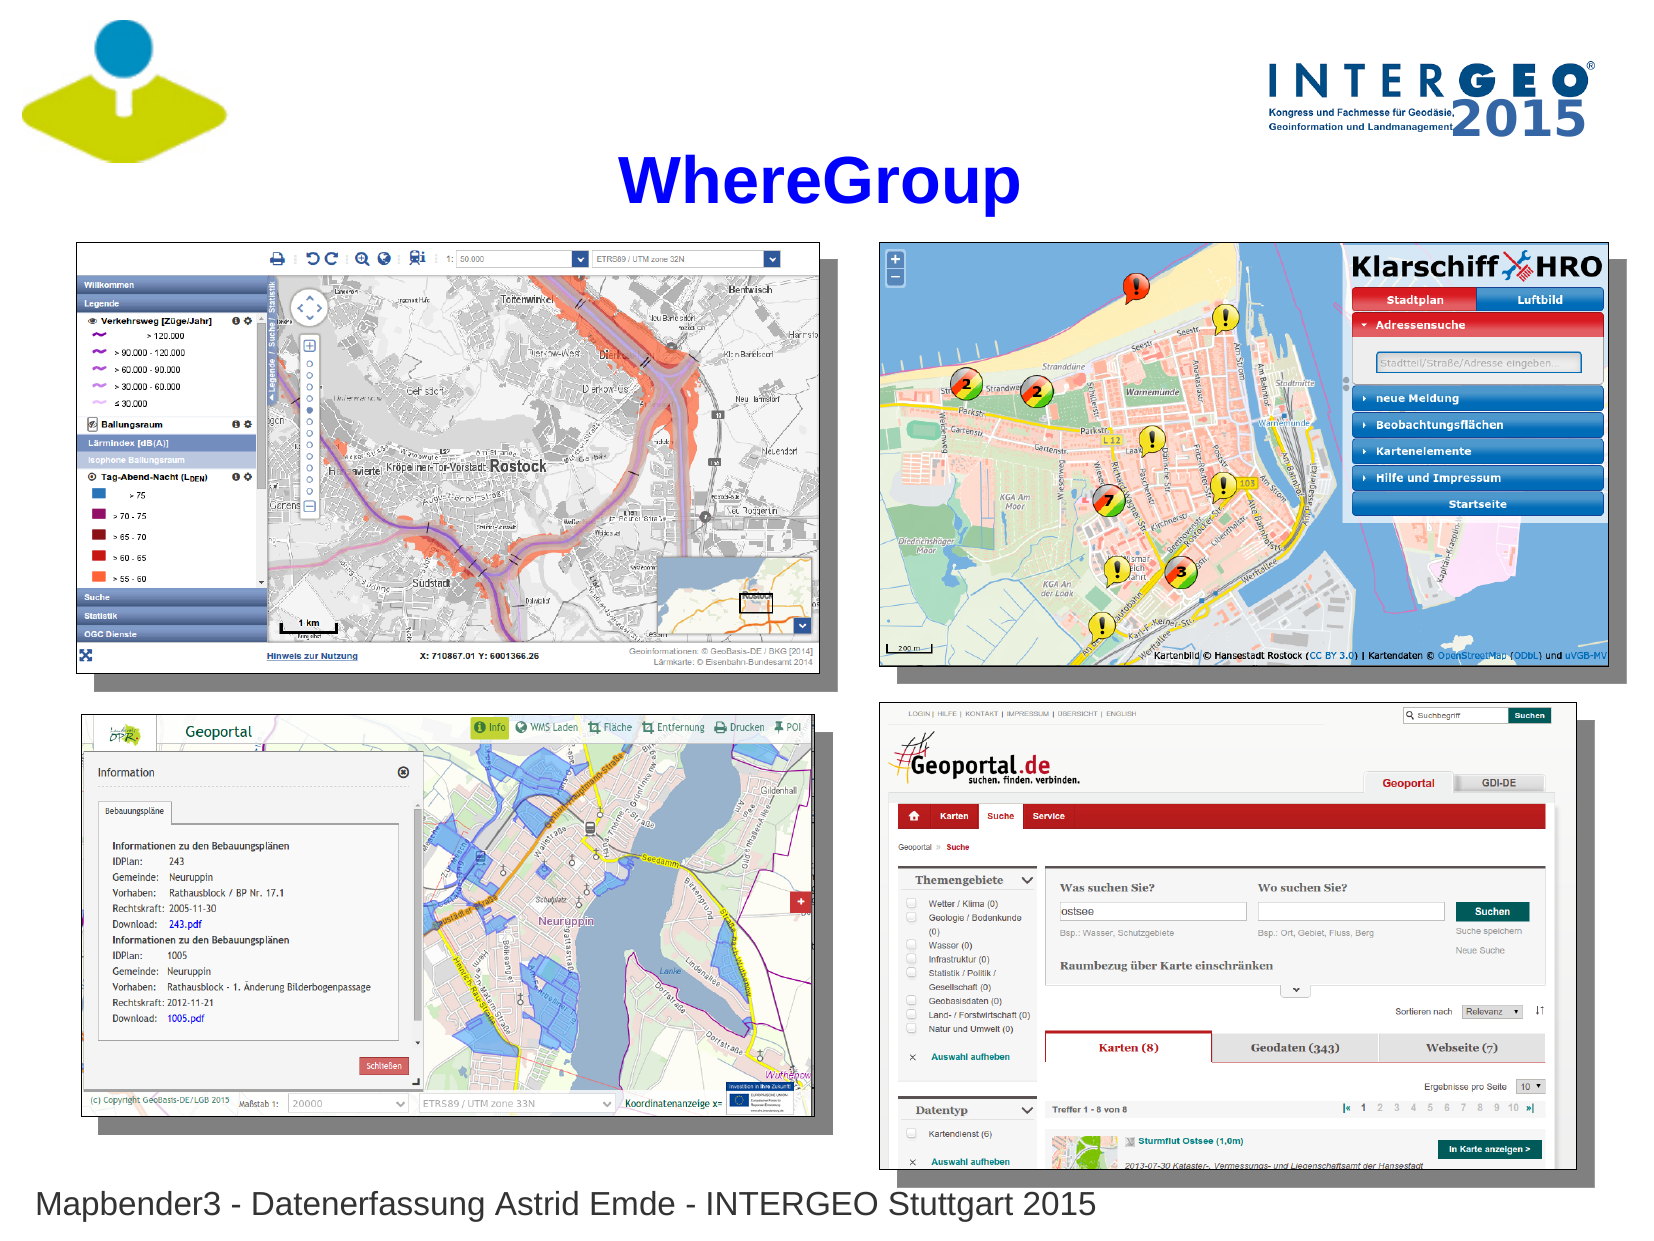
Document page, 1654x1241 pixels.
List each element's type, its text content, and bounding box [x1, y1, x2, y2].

picture [1565, 118, 1575, 130]
picture [22, 20, 231, 163]
picture [76, 242, 820, 674]
picture [1269, 61, 1595, 132]
title WhereGroup [76, 106, 1565, 254]
picture [879, 702, 1577, 1170]
picture [81, 714, 815, 1117]
picture [879, 242, 1609, 667]
